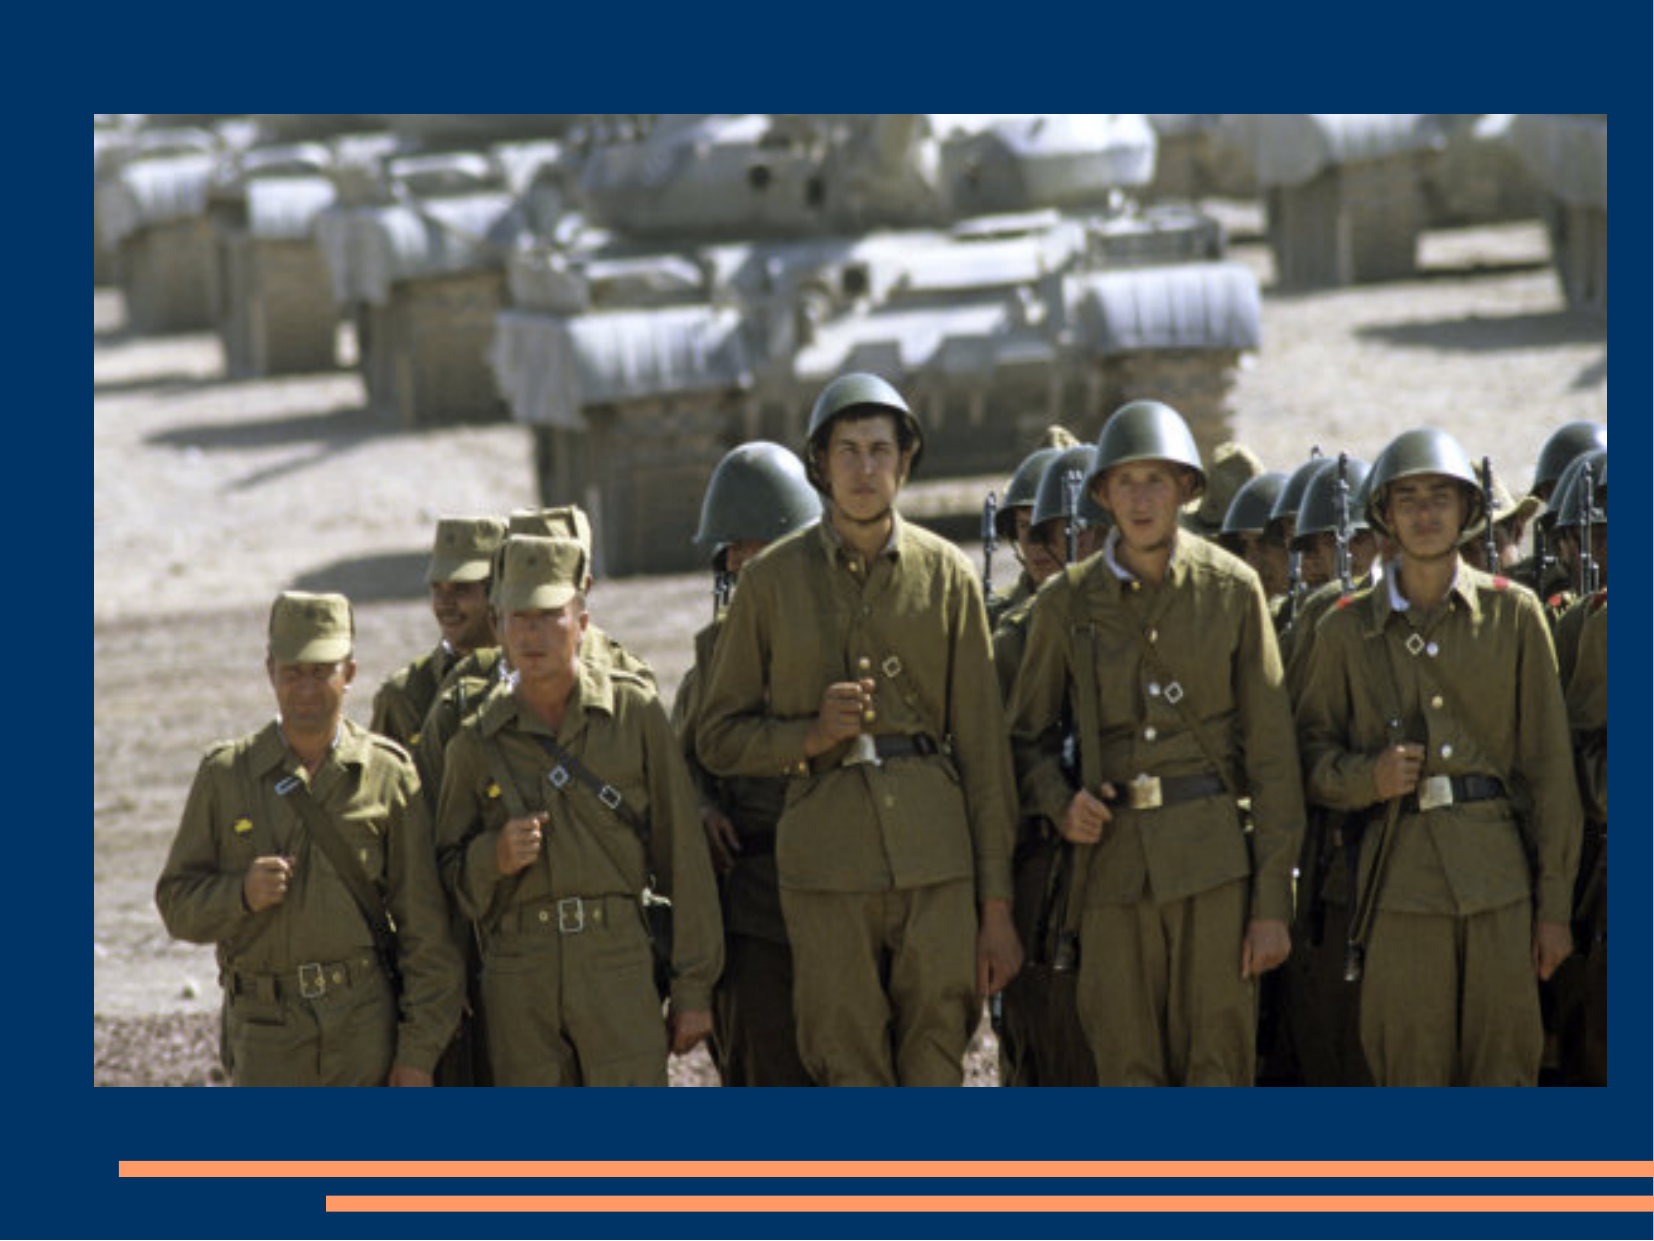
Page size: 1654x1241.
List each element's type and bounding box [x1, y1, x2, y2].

picture [94, 114, 1607, 1087]
